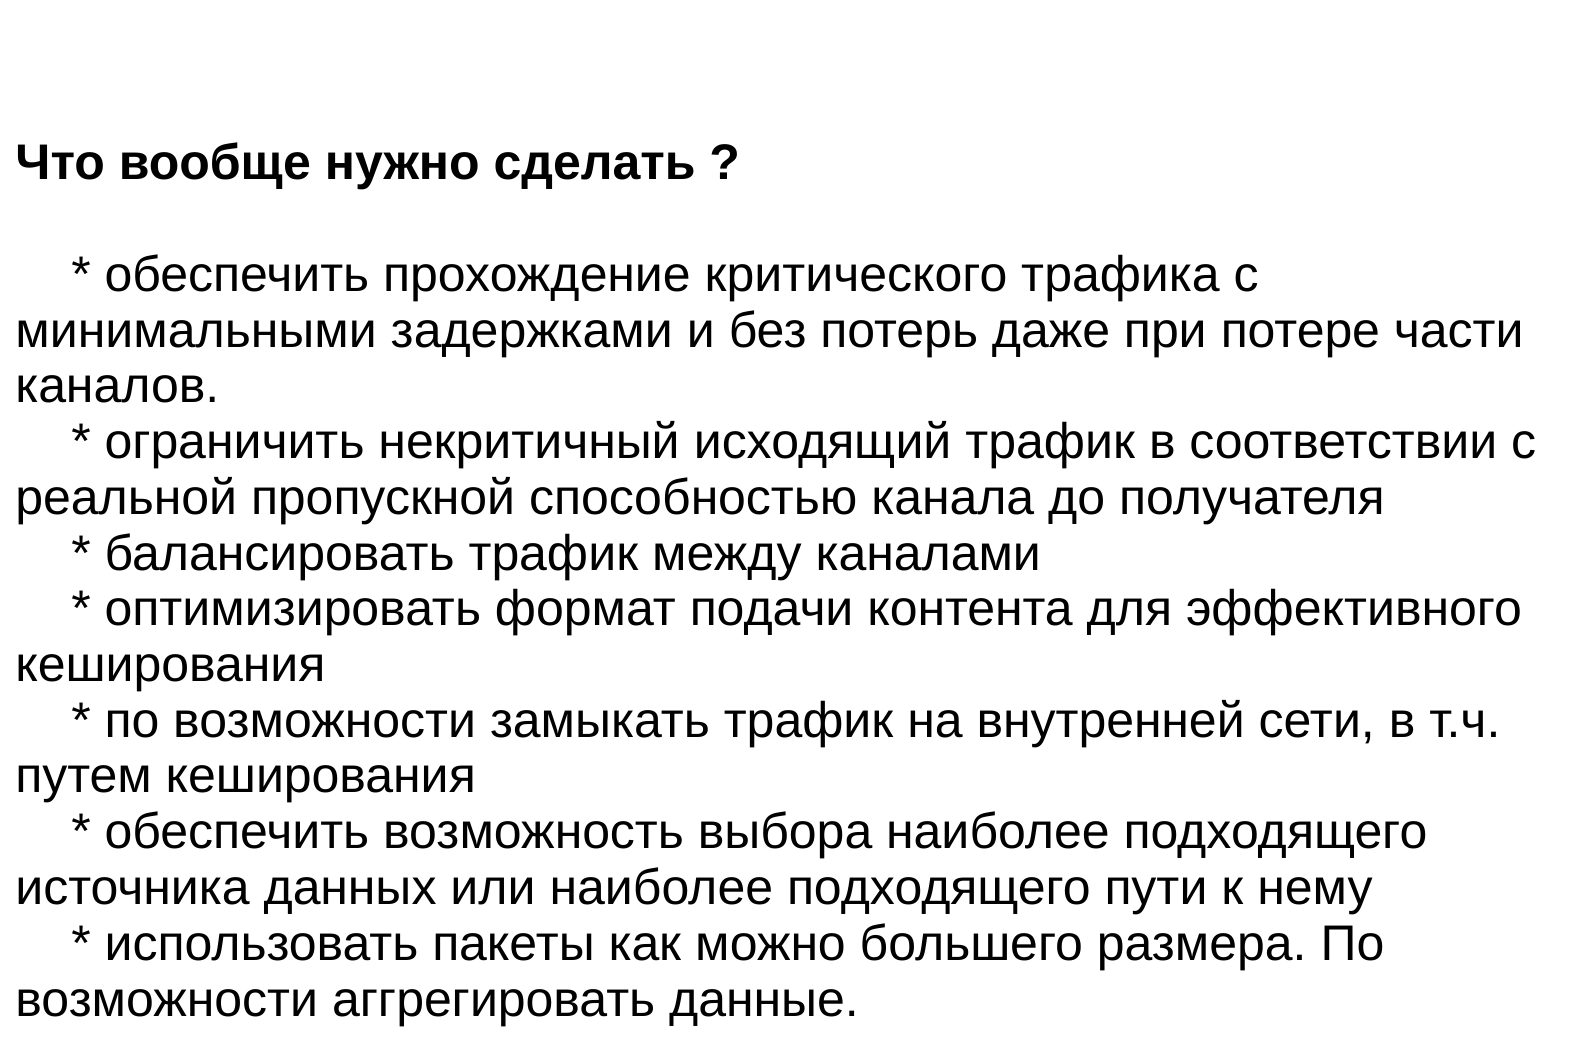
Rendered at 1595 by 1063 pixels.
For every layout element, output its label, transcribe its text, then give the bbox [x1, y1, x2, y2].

text_box Что вообще нужно сделать ? * обеспечить прохождение критического трафика с минимальными задержками и без потерь даже при потере части каналов. * ограничить некритичный исходящий трафик в соответствии с реальной пропускной способностью канала до получателя * балансировать трафик между каналами * оптимизировать формат подачи контента для эффективного кеширования * по возможности замыкать трафик на внутренней сети, в т.ч. путем кеширования * обеспечить возможность выбора наиболее подходящего источника данных или наиболее подходящего пути к нему * использовать пакеты как можно большего размера. По возможности аггрегировать данные. [0, 127, 1565, 1036]
